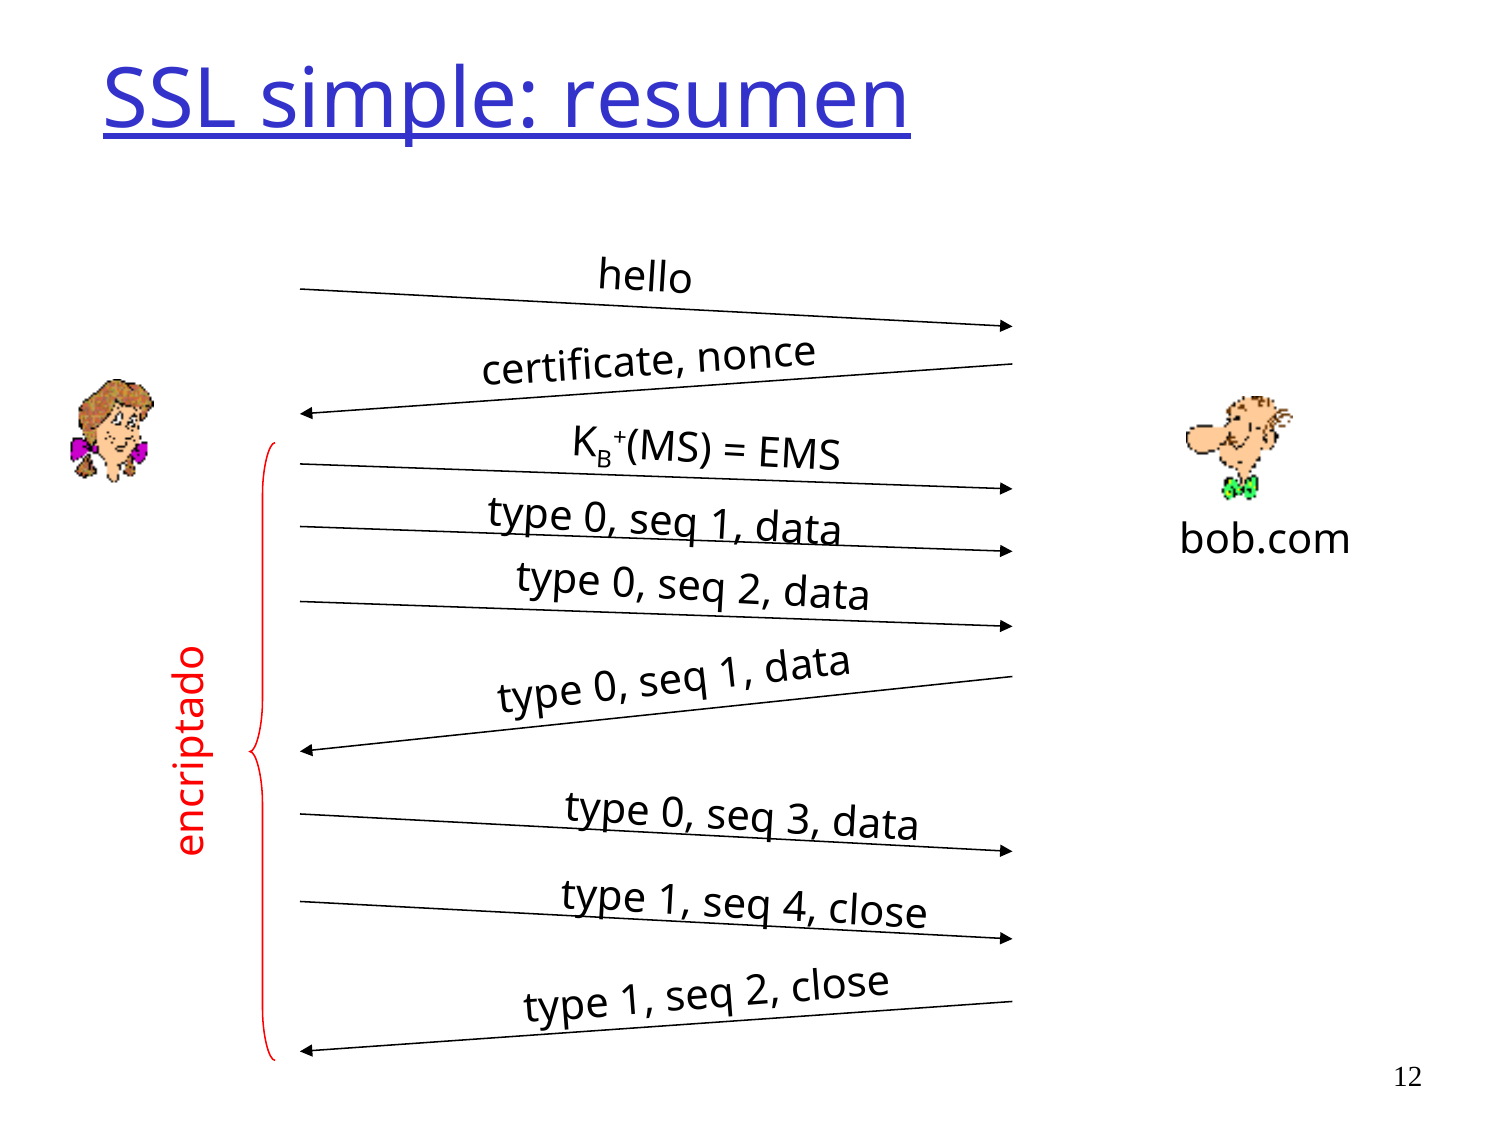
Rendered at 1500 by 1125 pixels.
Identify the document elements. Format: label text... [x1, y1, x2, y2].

text_box bob.com [1164, 504, 1367, 570]
text_box type 0, seq 2, data [499, 540, 889, 628]
text_box type 1, seq 2, close [505, 943, 908, 1041]
text_box certificate, nonce [464, 314, 834, 403]
text_box encriptado [153, 630, 220, 873]
text_box type 1, seq 4, close [544, 857, 946, 946]
text_box KB+(MS) = EMS [554, 405, 859, 495]
text_box <number> [1362, 1050, 1438, 1125]
text_box type 0, seq 3, data [548, 770, 938, 858]
text_box hello [580, 237, 711, 312]
title SSL simple: resumen [87, 0, 1363, 188]
picture [1186, 396, 1293, 504]
text_box type 0, seq 1, data [470, 475, 860, 560]
picture [67, 379, 154, 487]
text_box type 0, seq 1, data [478, 622, 870, 731]
